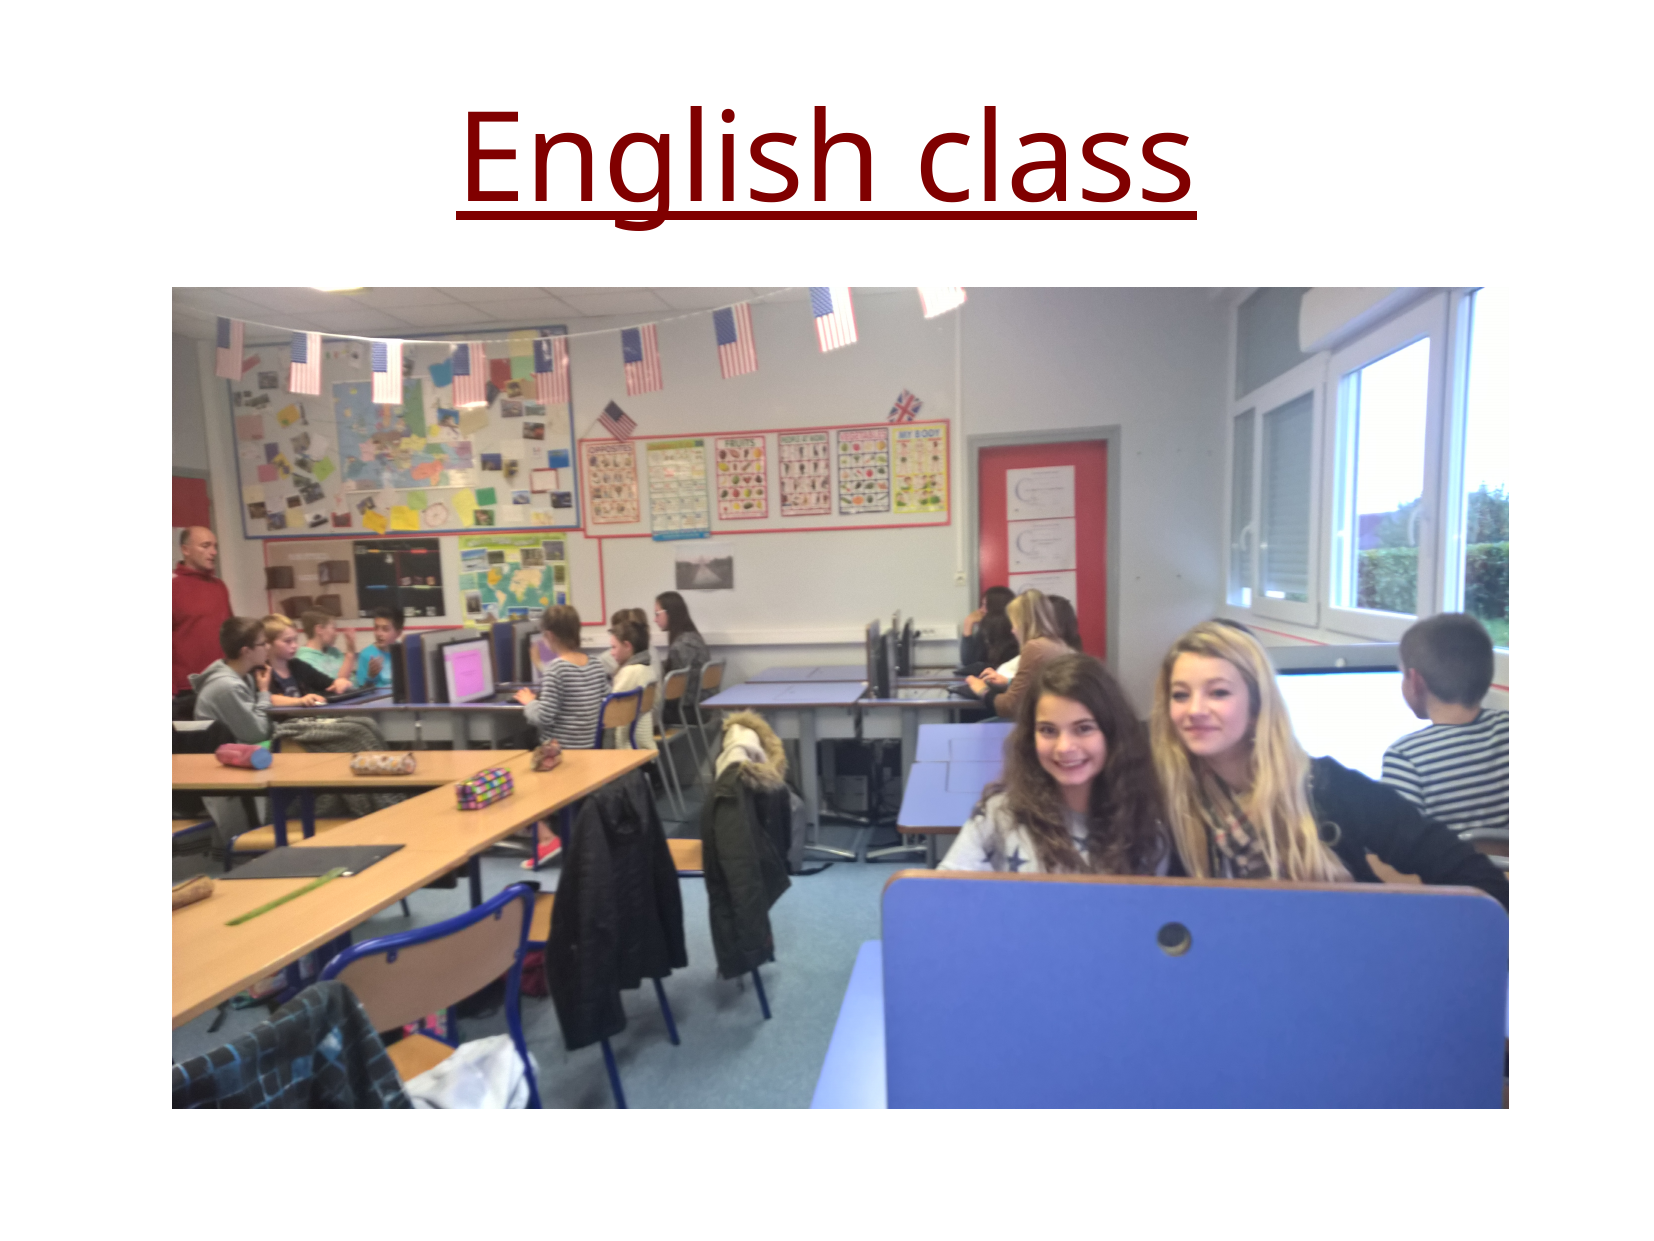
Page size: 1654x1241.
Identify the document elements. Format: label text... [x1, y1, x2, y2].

title English class [82, 49, 1571, 257]
picture [172, 287, 1509, 1109]
